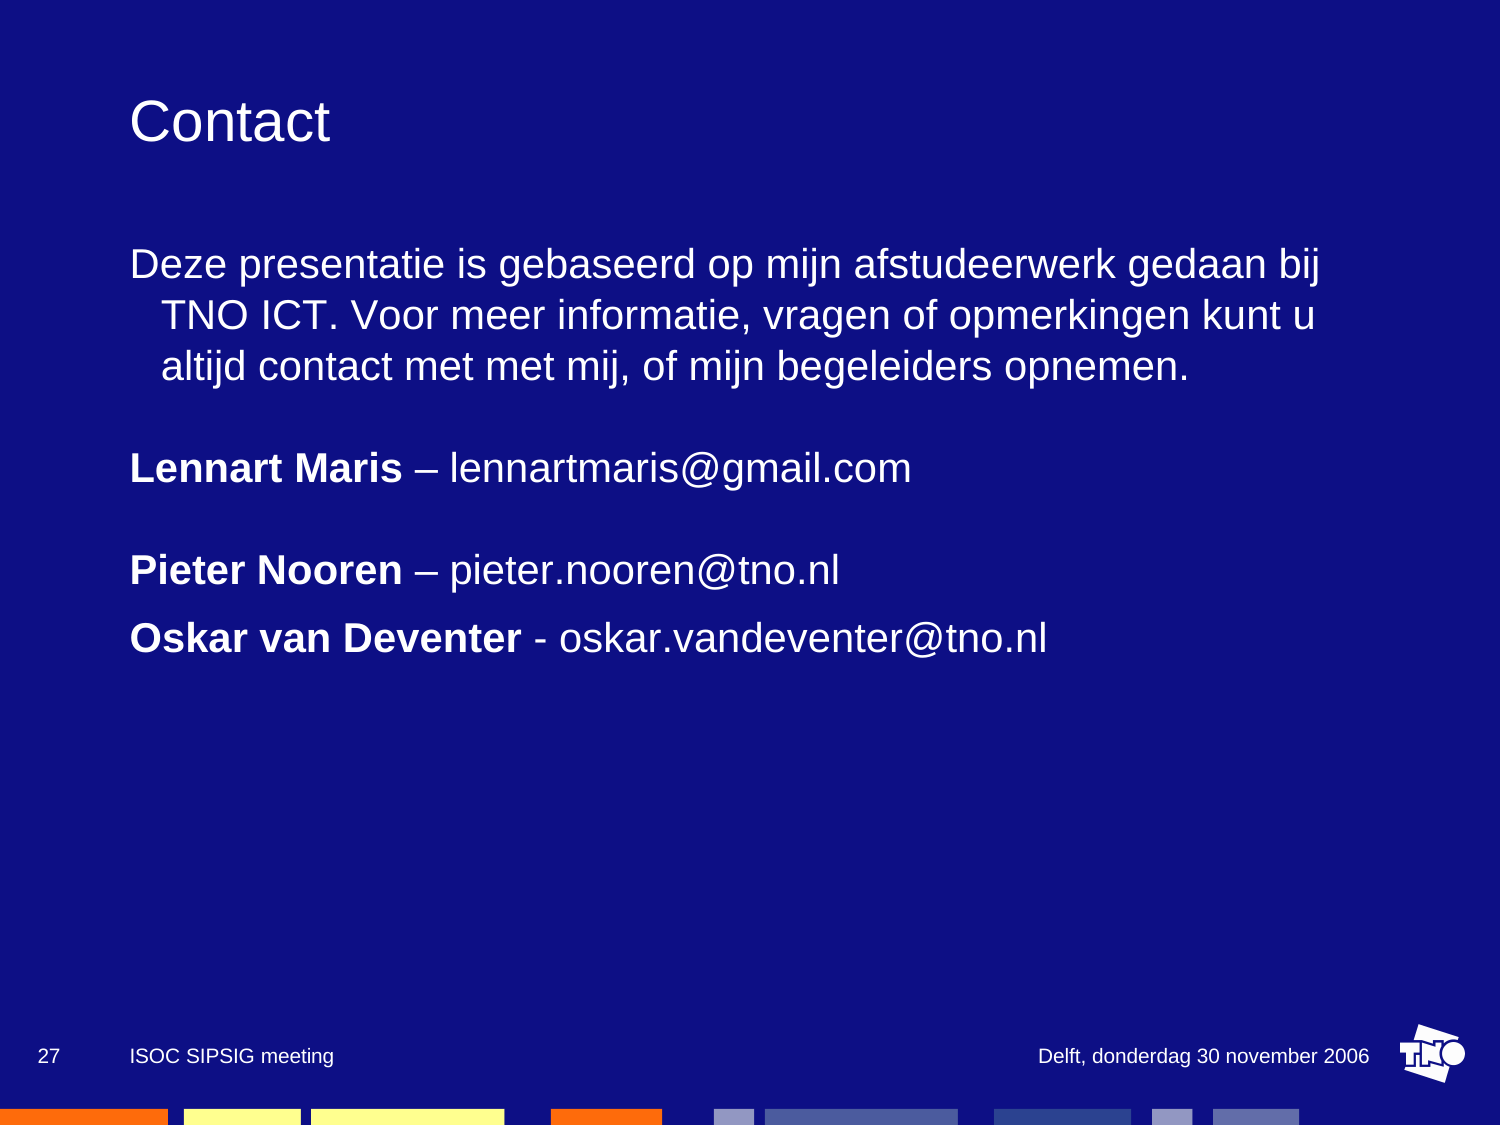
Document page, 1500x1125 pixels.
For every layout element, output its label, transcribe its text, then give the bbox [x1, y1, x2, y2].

title Contact [129, 88, 1370, 223]
picture [1400, 1024, 1465, 1083]
list Deze presentatie is gebaseerd op mijn afstudeerwerk gedaan bij TNO ICT. Voor meer informatie, vragen of opmerkingen kunt u altijd contact met met mij, of mijn begeleiders opnemen. Lennart Maris – lennartmaris@gmail.com Pieter Nooren – pieter.nooren@tno.nl Oskar van Deventer - oskar.vandeventer@tno.nl [129, 235, 1370, 941]
